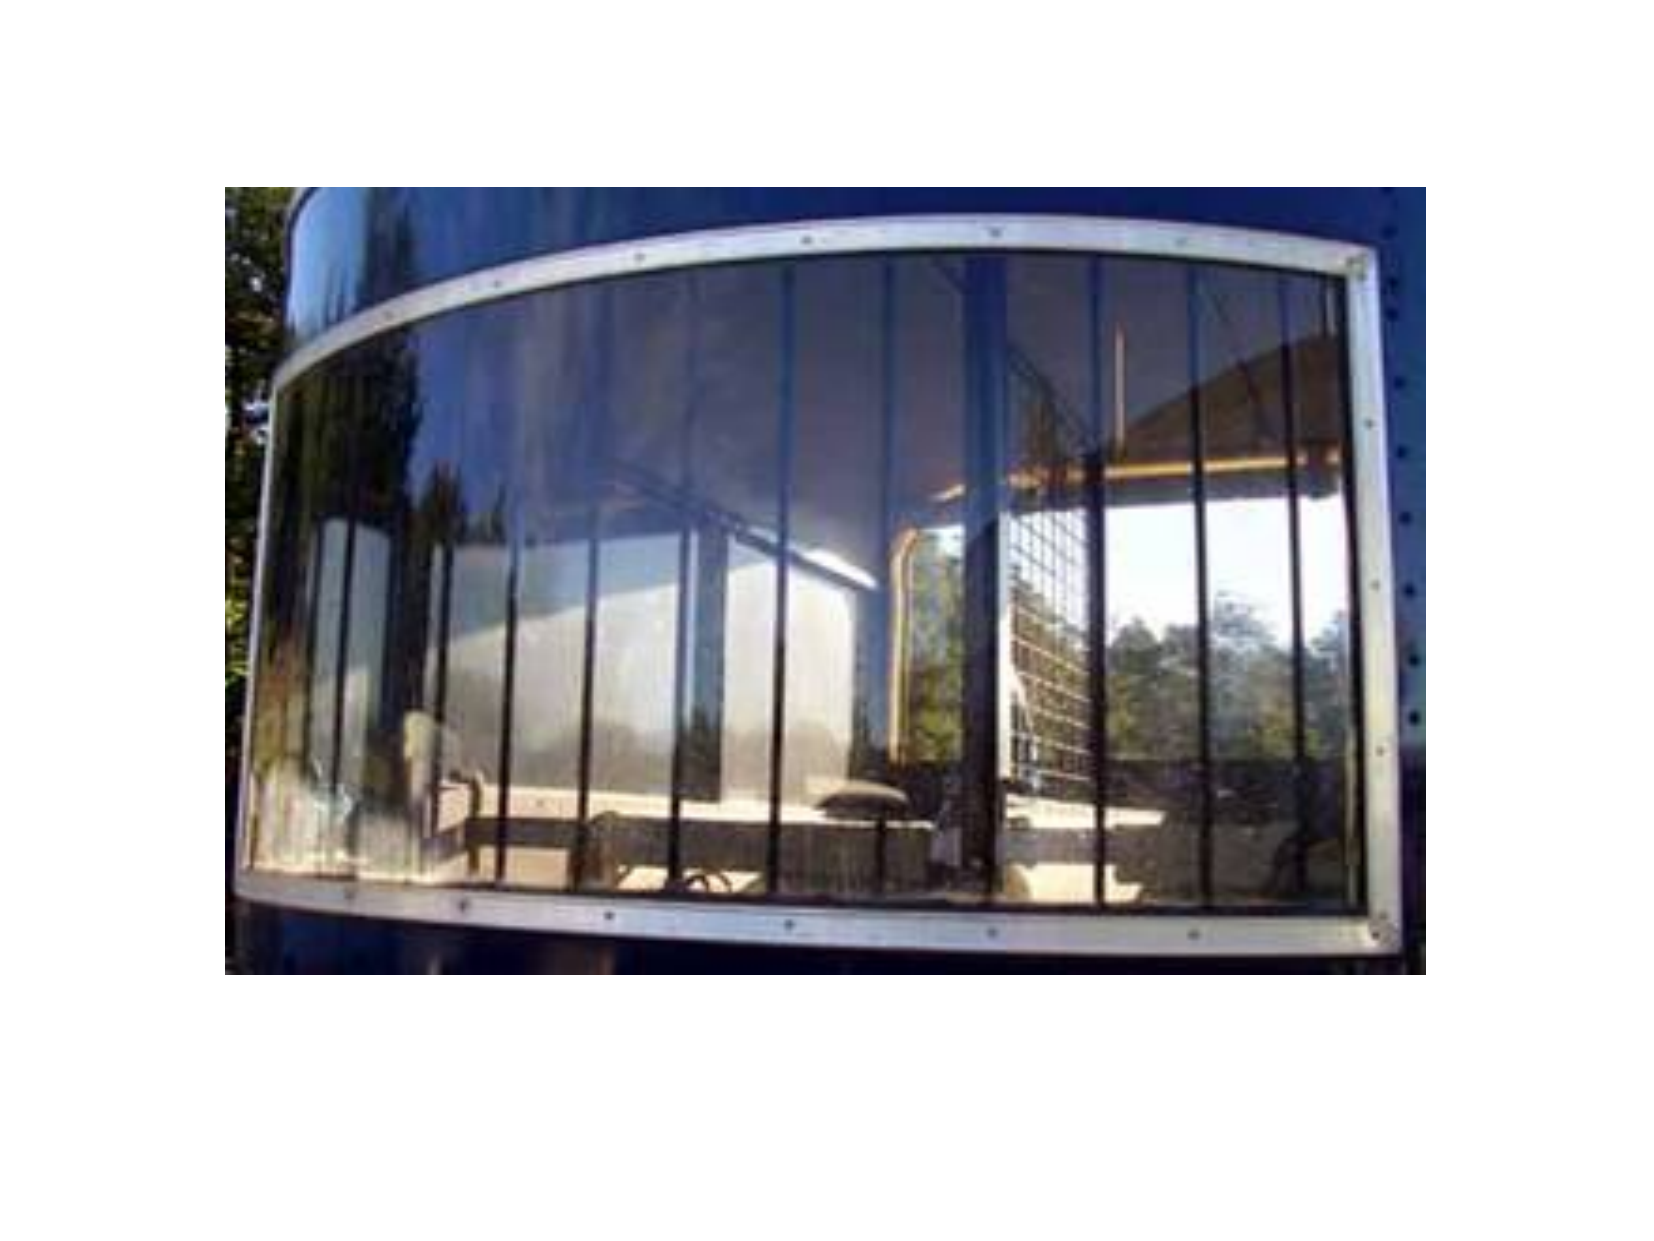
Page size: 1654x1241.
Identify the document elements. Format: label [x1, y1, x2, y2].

picture [225, 187, 1426, 976]
